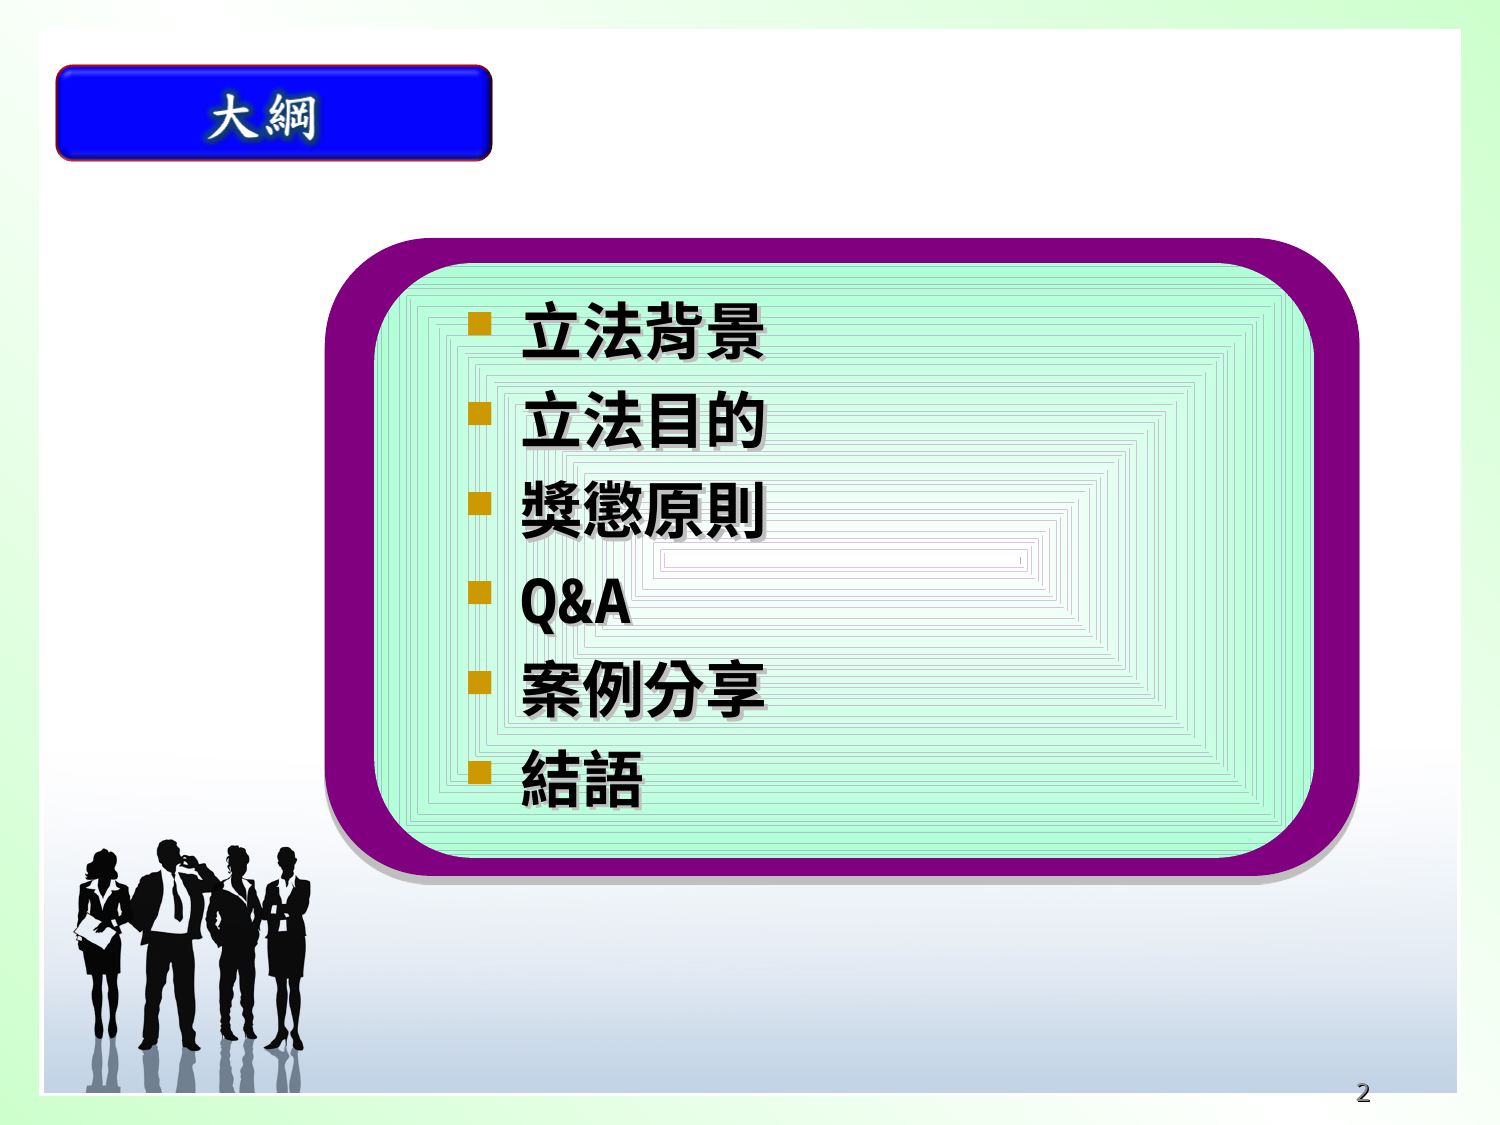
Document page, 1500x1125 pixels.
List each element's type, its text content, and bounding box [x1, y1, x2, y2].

text_box [1354, 310, 1360, 804]
picture [39, 29, 1461, 1096]
text_box <編號> [1081, 1063, 1432, 1124]
text_box [324, 237, 1346, 876]
list 立法背景 立法目的 獎懲原則 Q&A 案例分享 結語 [449, 284, 1354, 823]
